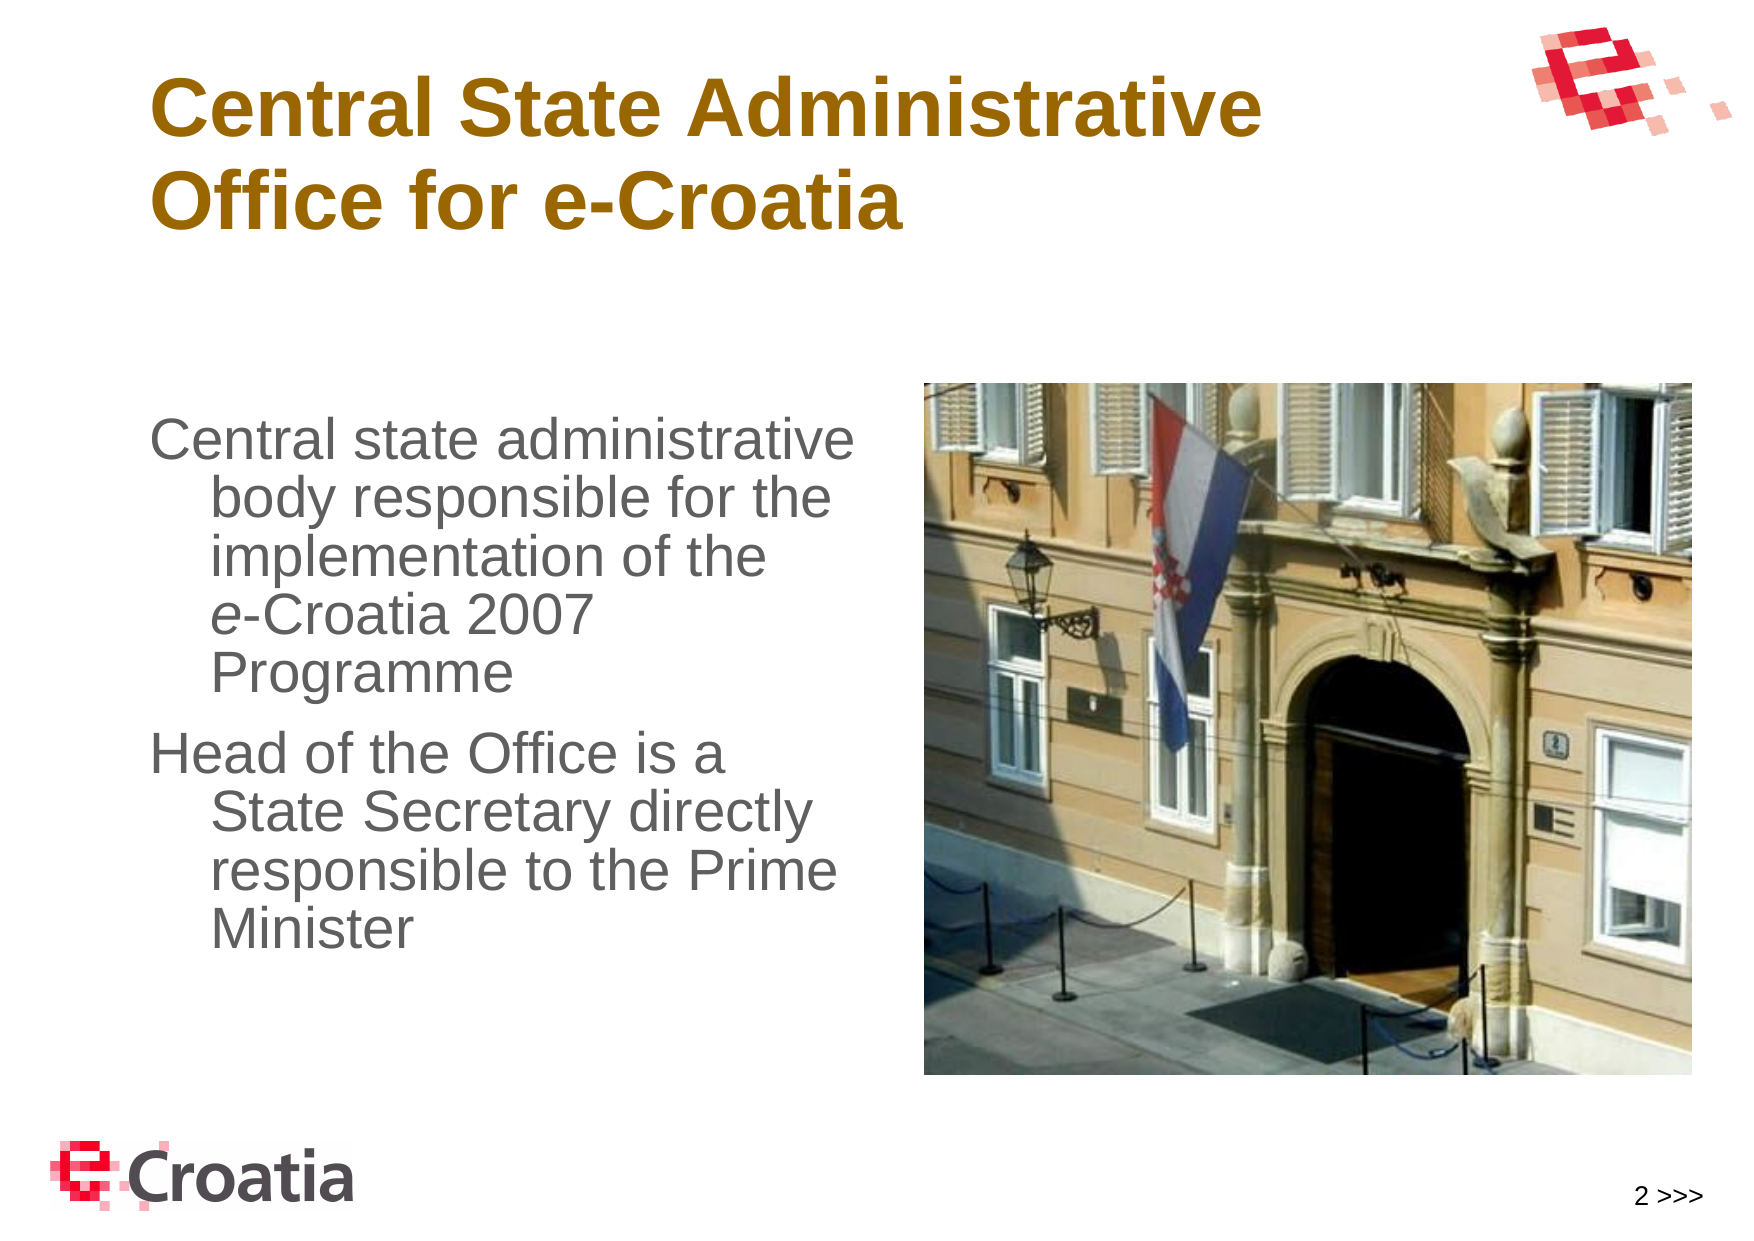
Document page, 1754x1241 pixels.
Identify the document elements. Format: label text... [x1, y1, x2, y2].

title Central State Administrative Office for e‑Croatia [132, 53, 1504, 278]
picture [924, 383, 1692, 1075]
list Central state administrative body responsible for the implementation of the e‑Croatia 2007 Programme Head of the Office is a State Secretary directly responsible to the Prime Minister [132, 404, 883, 1054]
picture [1526, 23, 1736, 140]
picture [50, 1141, 353, 1211]
